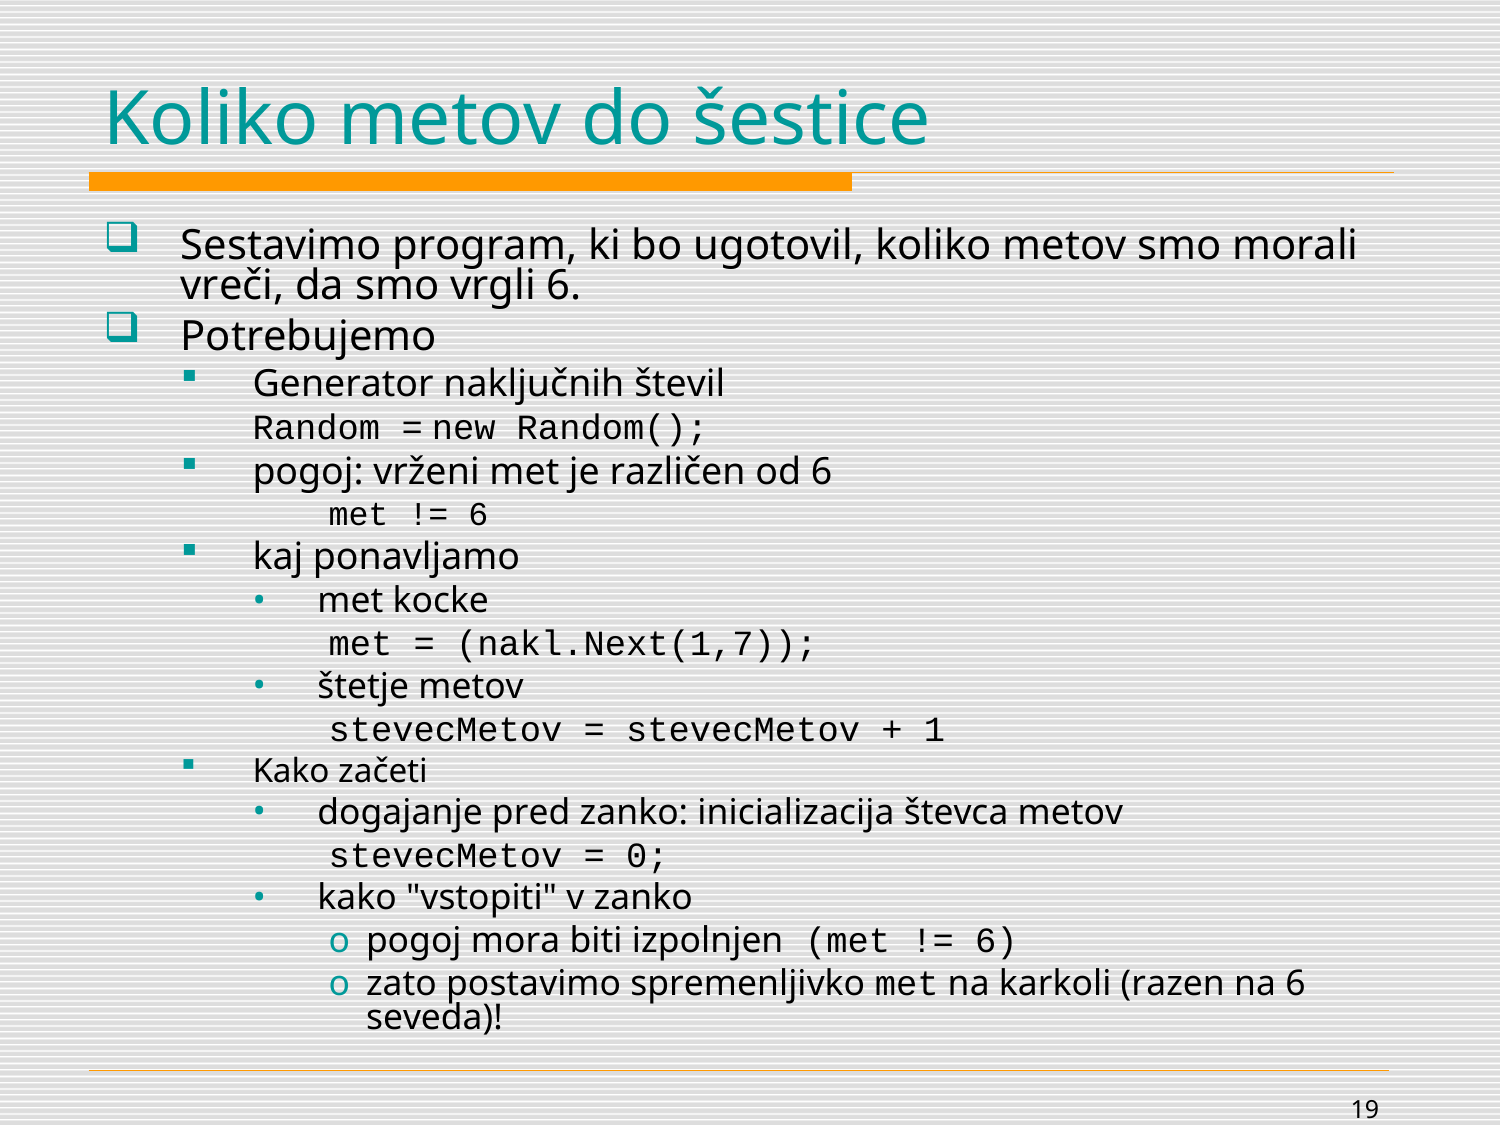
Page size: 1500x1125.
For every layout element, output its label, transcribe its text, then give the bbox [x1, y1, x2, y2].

picture [0, 0, 1500, 1125]
text_box <number> [1068, 1085, 1394, 1125]
list Sestavimo program, ki bo ugotovil, koliko metov smo morali vreči, da smo vrgli 6. Potrebujemo Generator naključnih števil Random = new Random(); pogoj: vrženi met je različen od 6 met != 6 kaj ponavljamo met kocke met = (nakl.Next(1,7)); štetje metov stevecMetov = stevecMetov + 1 Kako začeti dogajanje pred zanko: inicializacija števca metov stevecMetov = 0; kako "vstopiti" v zanko pogoj mora biti izpolnjen (met != 6) zato postavimo spremenljivko met na karkoli (razen na 6 seveda)! [88, 219, 1401, 1083]
title Koliko metov do šestice [88, 54, 1401, 167]
